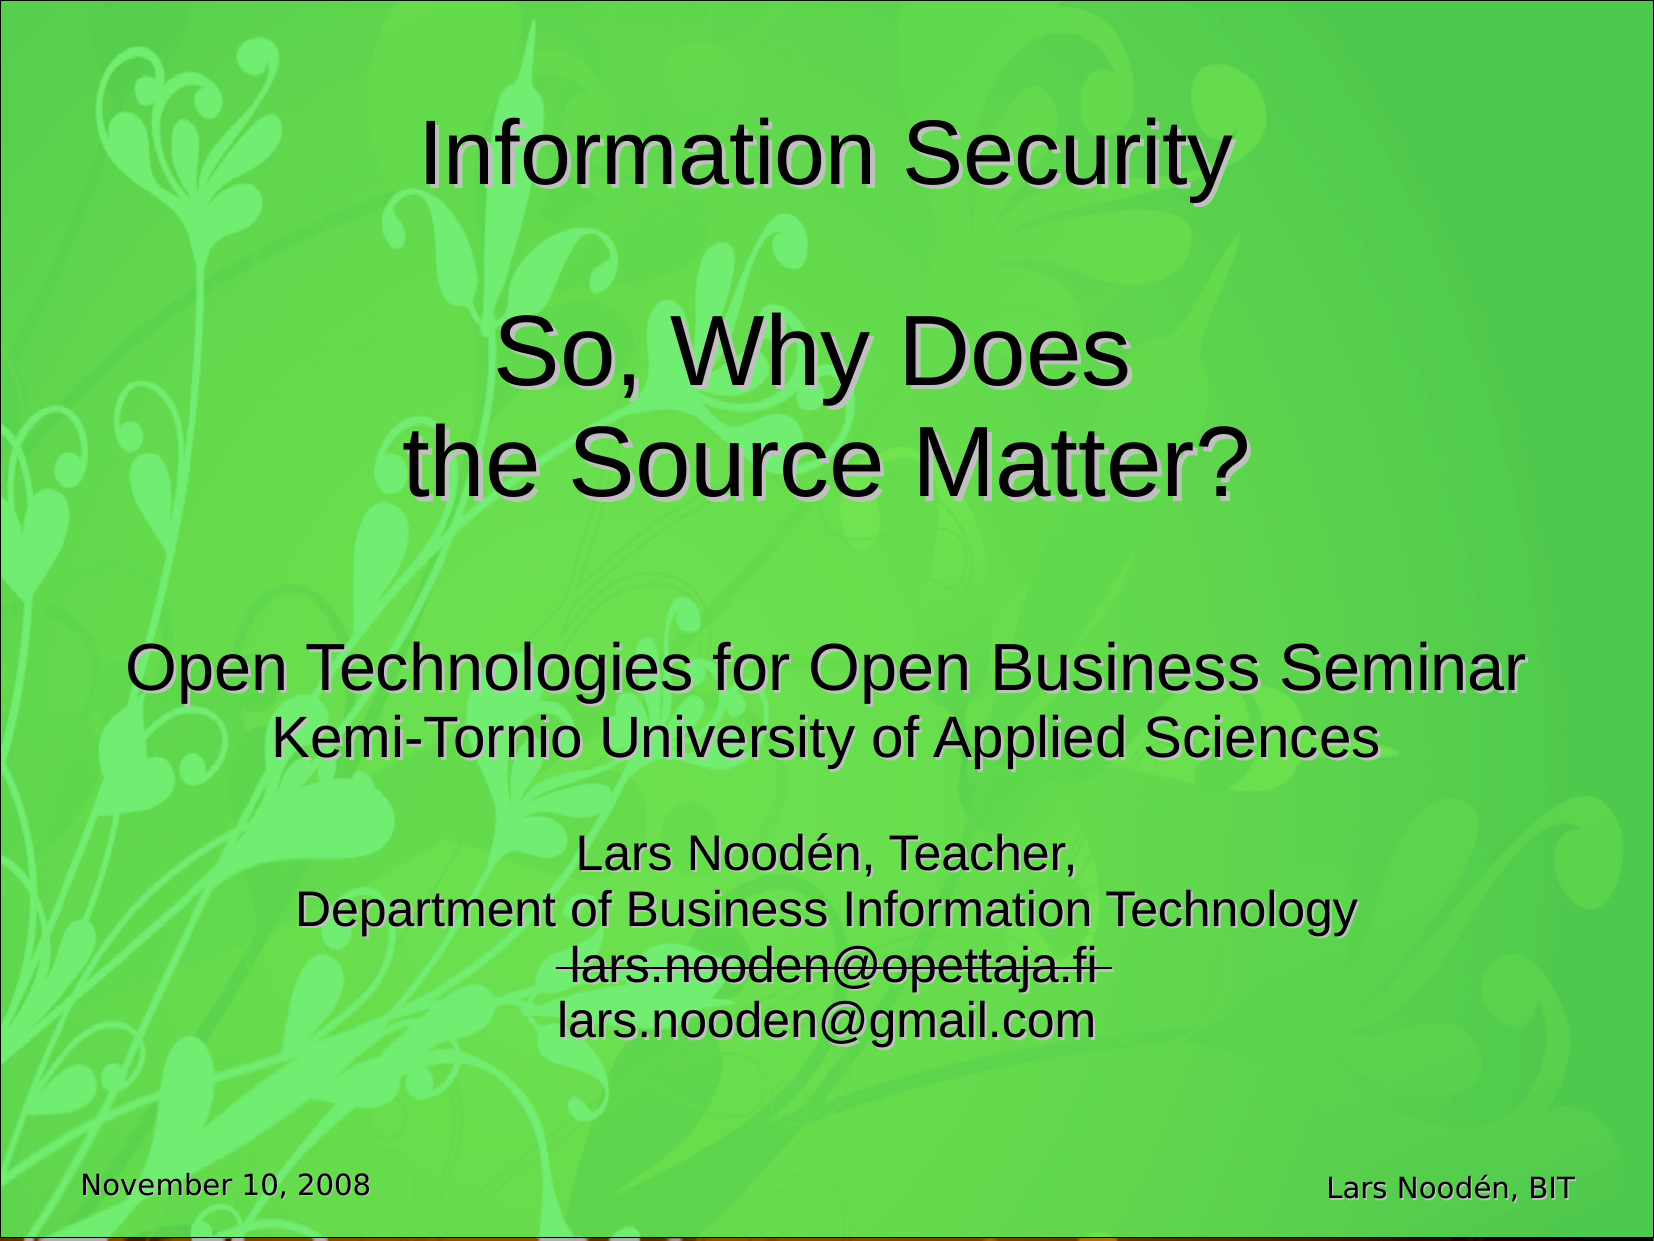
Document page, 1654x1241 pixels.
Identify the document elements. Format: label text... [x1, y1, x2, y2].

title Information Security [82, 49, 1571, 257]
subtitle So, Why Does the Source Matter? Open Technologies for Open Business Seminar Kemi-Tornio University of Applied Sciences Lars Noodén, Teacher, Department of Business Information Technology lars.nooden@opettaja.fi lars.nooden@gmail.com [82, 290, 1571, 1109]
